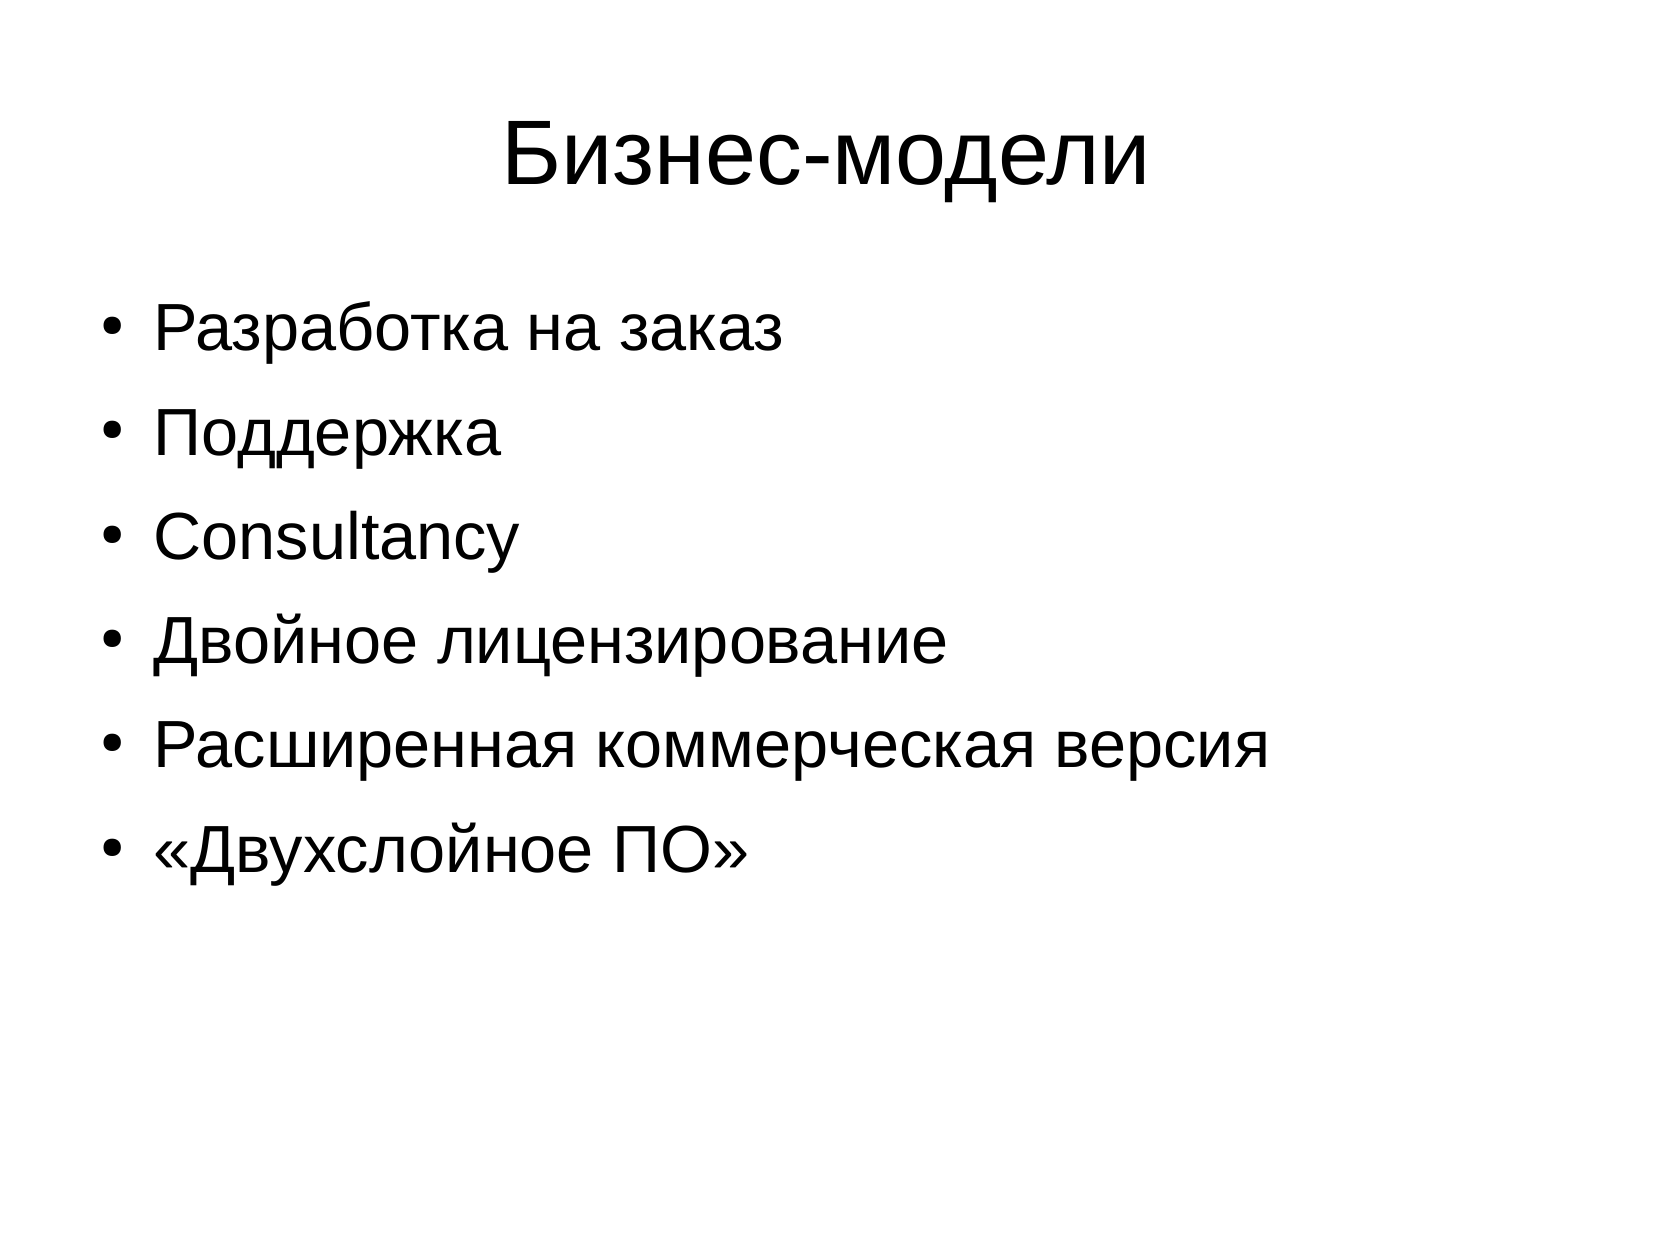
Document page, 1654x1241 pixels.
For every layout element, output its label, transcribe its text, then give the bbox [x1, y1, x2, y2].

title Бизнес-модели [82, 49, 1571, 257]
list Разработка на заказ Поддержка Consultancy Двойное лицензирование Расширенная коммерческая версия «Двухслойное ПО» [82, 290, 1571, 1010]
